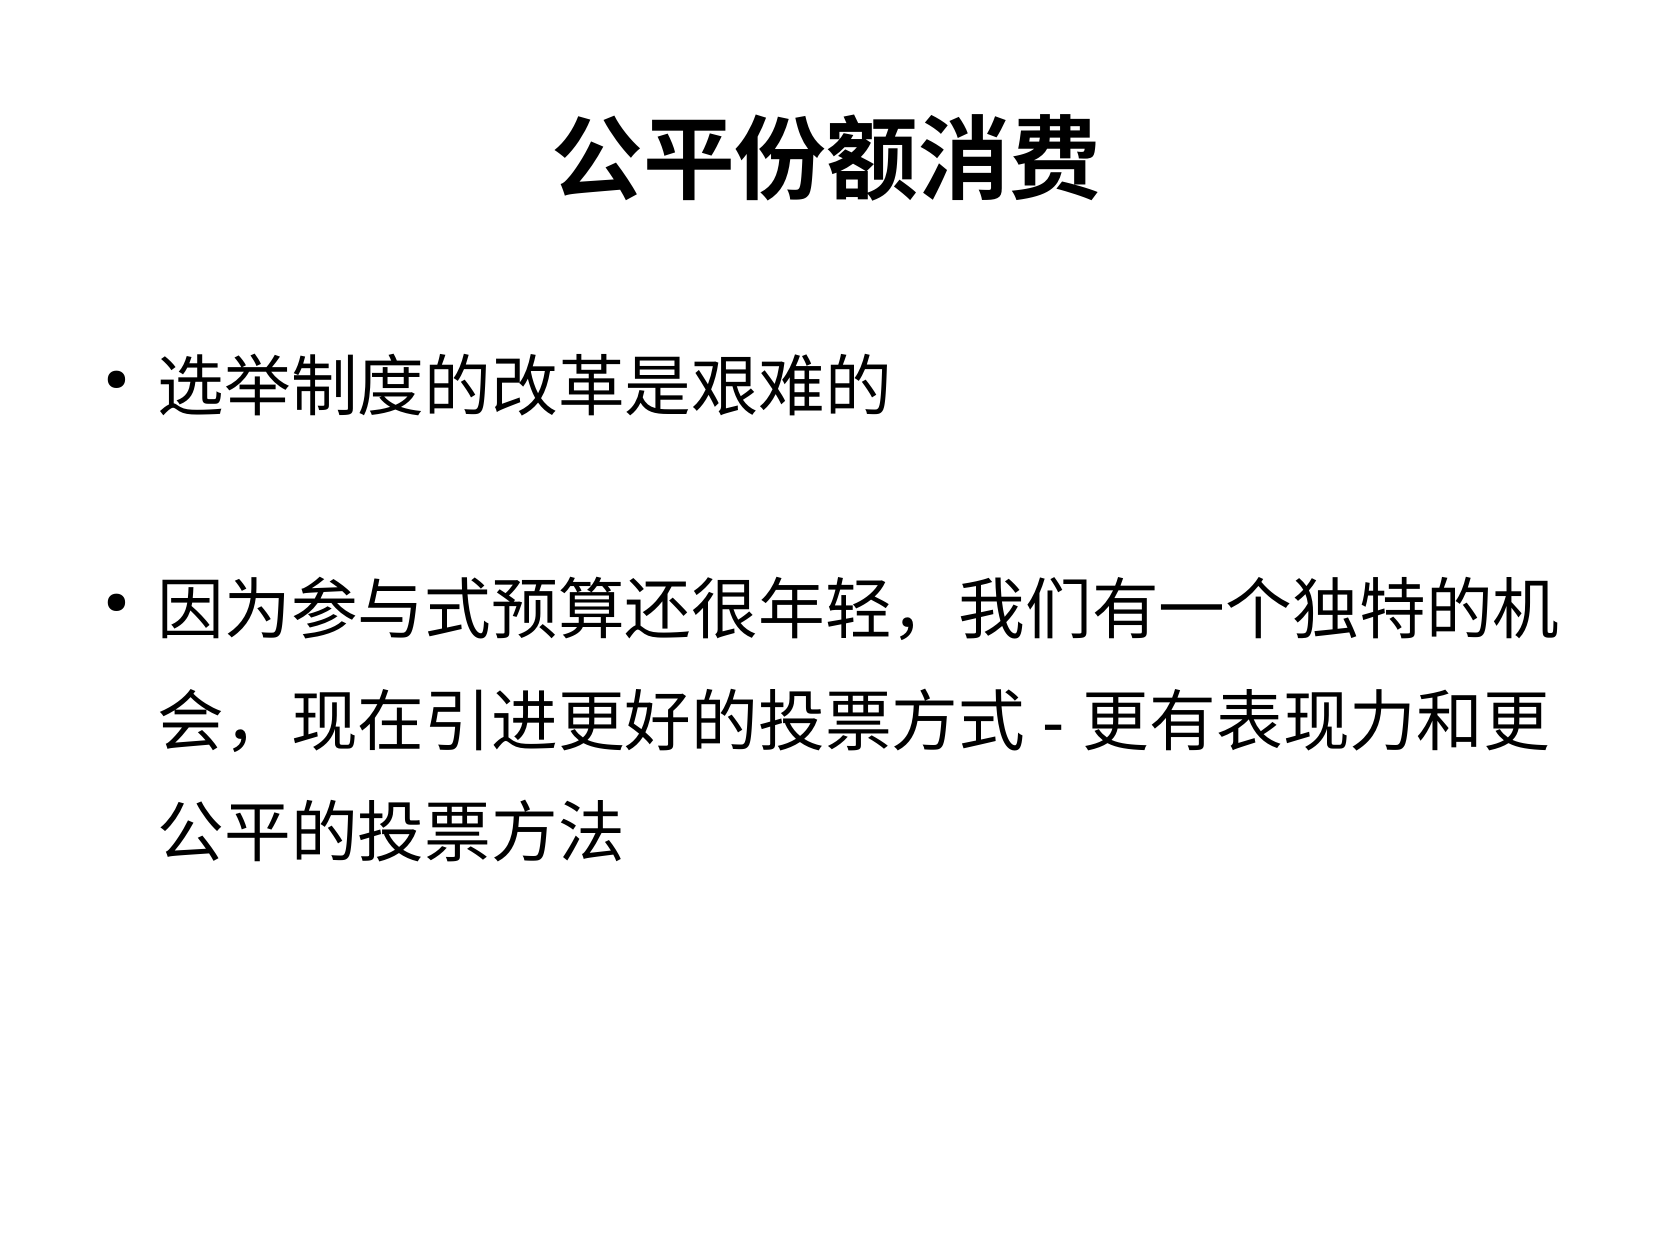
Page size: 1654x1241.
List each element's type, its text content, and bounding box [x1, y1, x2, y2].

list 选举制度的改革是艰难的 因为参与式预算还很年轻，我们有一个独特的机会，现在引进更好的投票方式 - 更有表现力和更公平的投票方法 [86, 212, 1576, 1032]
title 公平份额消费 [82, 49, 1571, 257]
